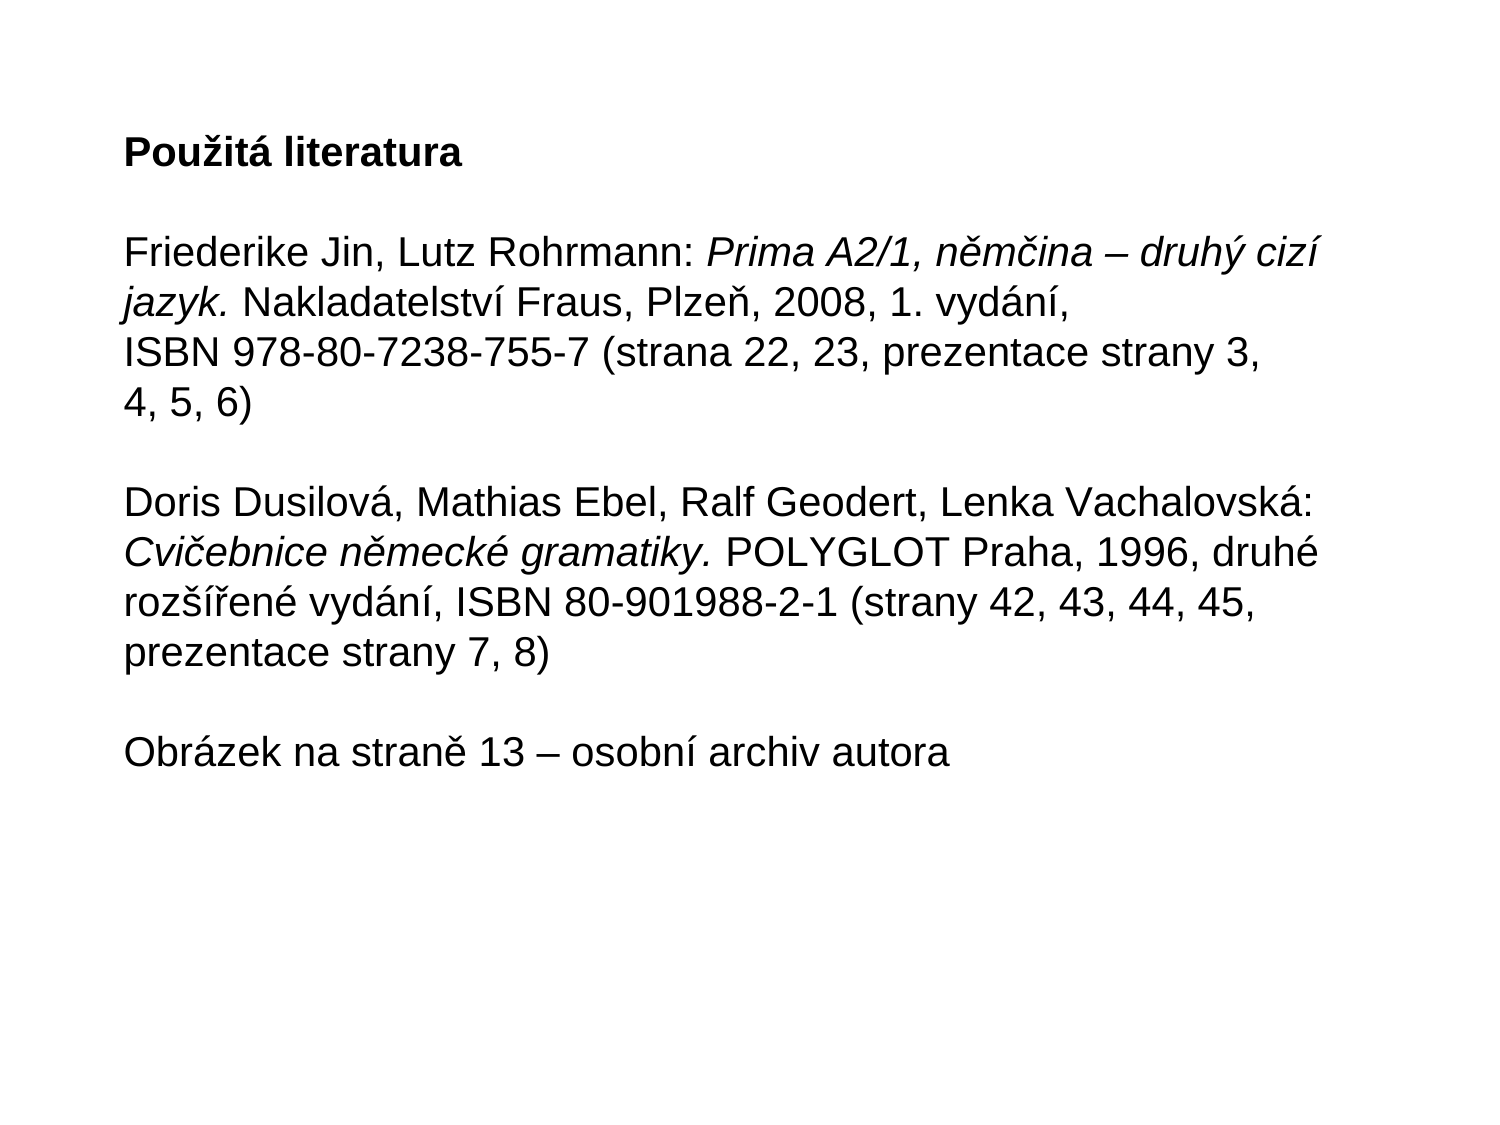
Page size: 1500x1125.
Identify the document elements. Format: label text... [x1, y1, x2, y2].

text_box Použitá literatura Friederike Jin, Lutz Rohrmann: Prima A2/1, němčina – druhý cizí jazyk. Nakladatelství Fraus, Plzeň, 2008, 1. vydání, ISBN 978-80-7238-755-7 (strana 22, 23, prezentace strany 3, 4, 5, 6) Doris Dusilová, Mathias Ebel, Ralf Geodert, Lenka Vachalovská: Cvičebnice německé gramatiky. POLYGLOT Praha, 1996, druhé rozšířené vydání, ISBN 80-901988-2-1 (strany 42, 43, 44, 45, prezentace strany 7, 8) Obrázek na straně 13 – osobní archiv autora [108, 116, 1388, 873]
